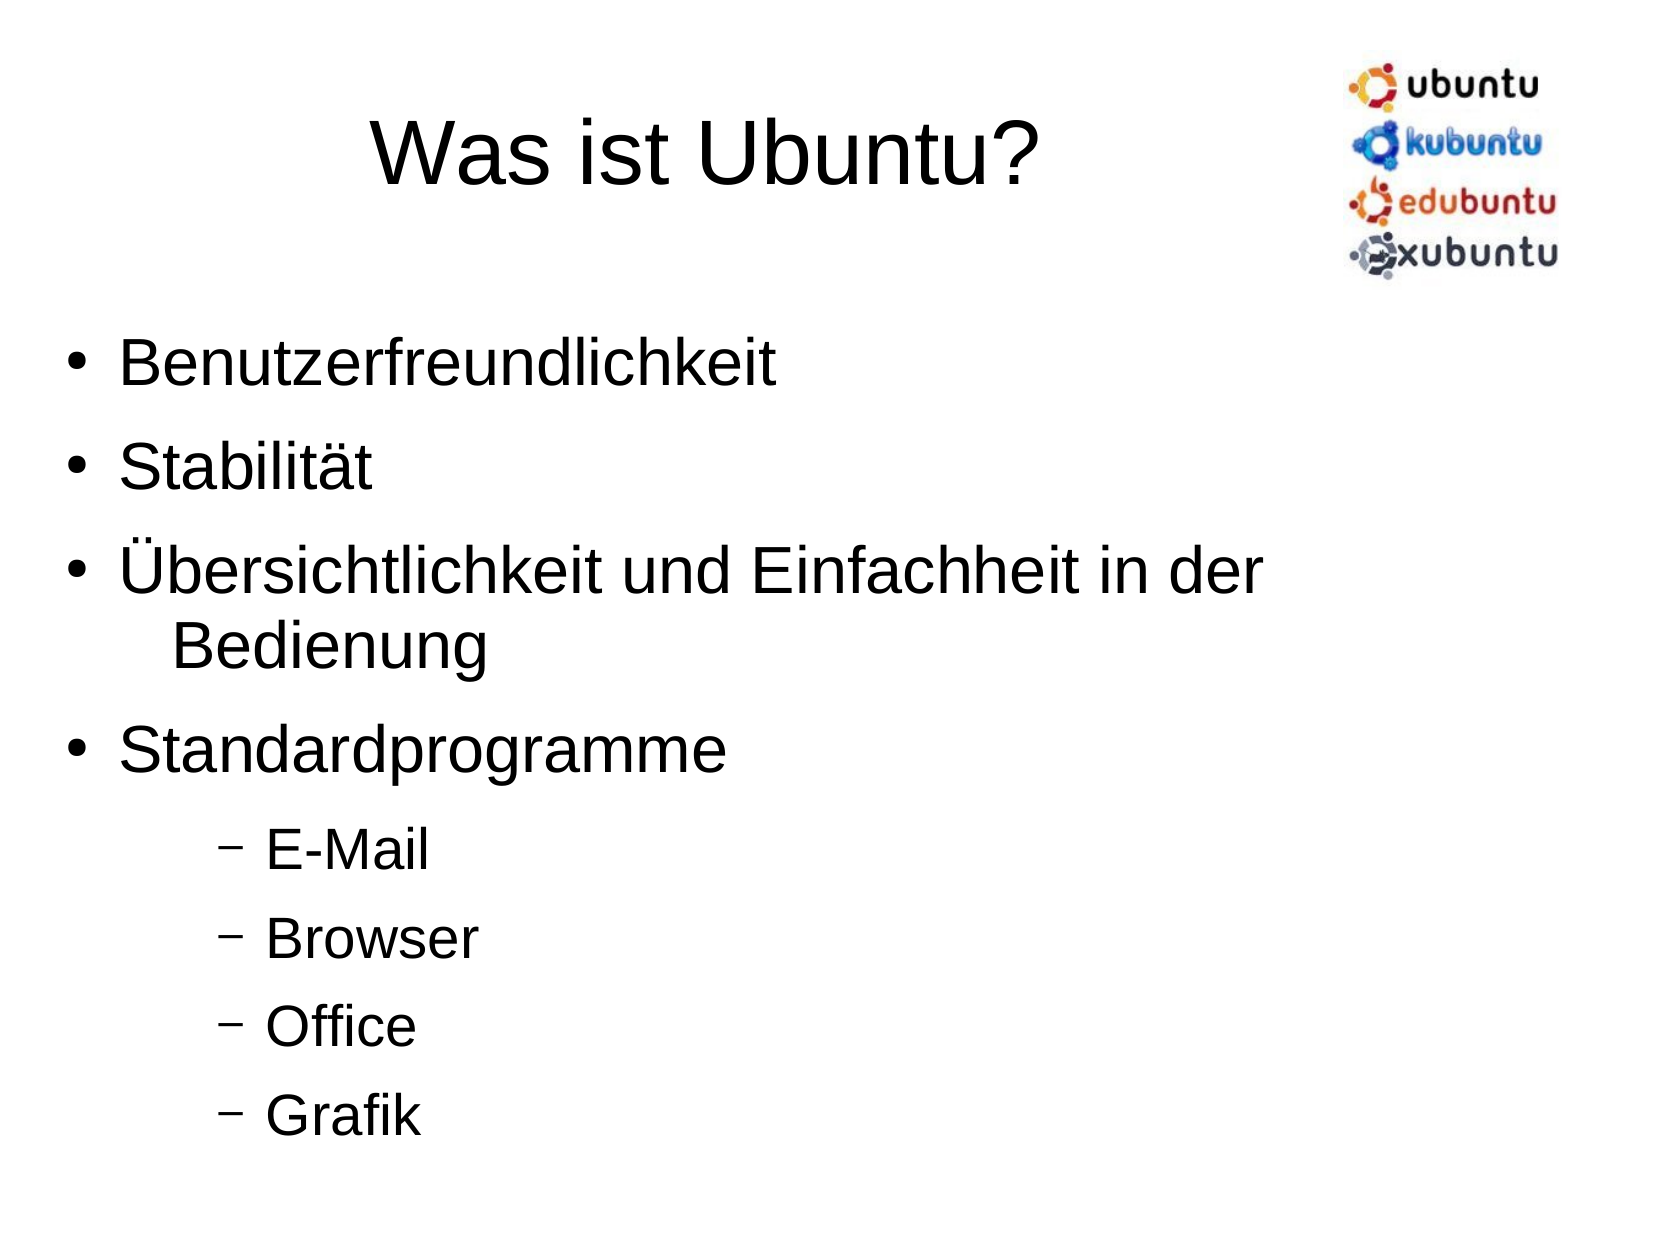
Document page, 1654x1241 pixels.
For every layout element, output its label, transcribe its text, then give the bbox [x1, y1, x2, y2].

list Benutzerfreundlichkeit Stabilität Übersichtlichkeit und Einfachheit in der Bedienung Standardprogramme E-Mail Browser Office Grafik [29, 324, 1595, 1182]
picture [1343, 50, 1565, 296]
title Was ist Ubuntu? [82, 49, 1329, 257]
